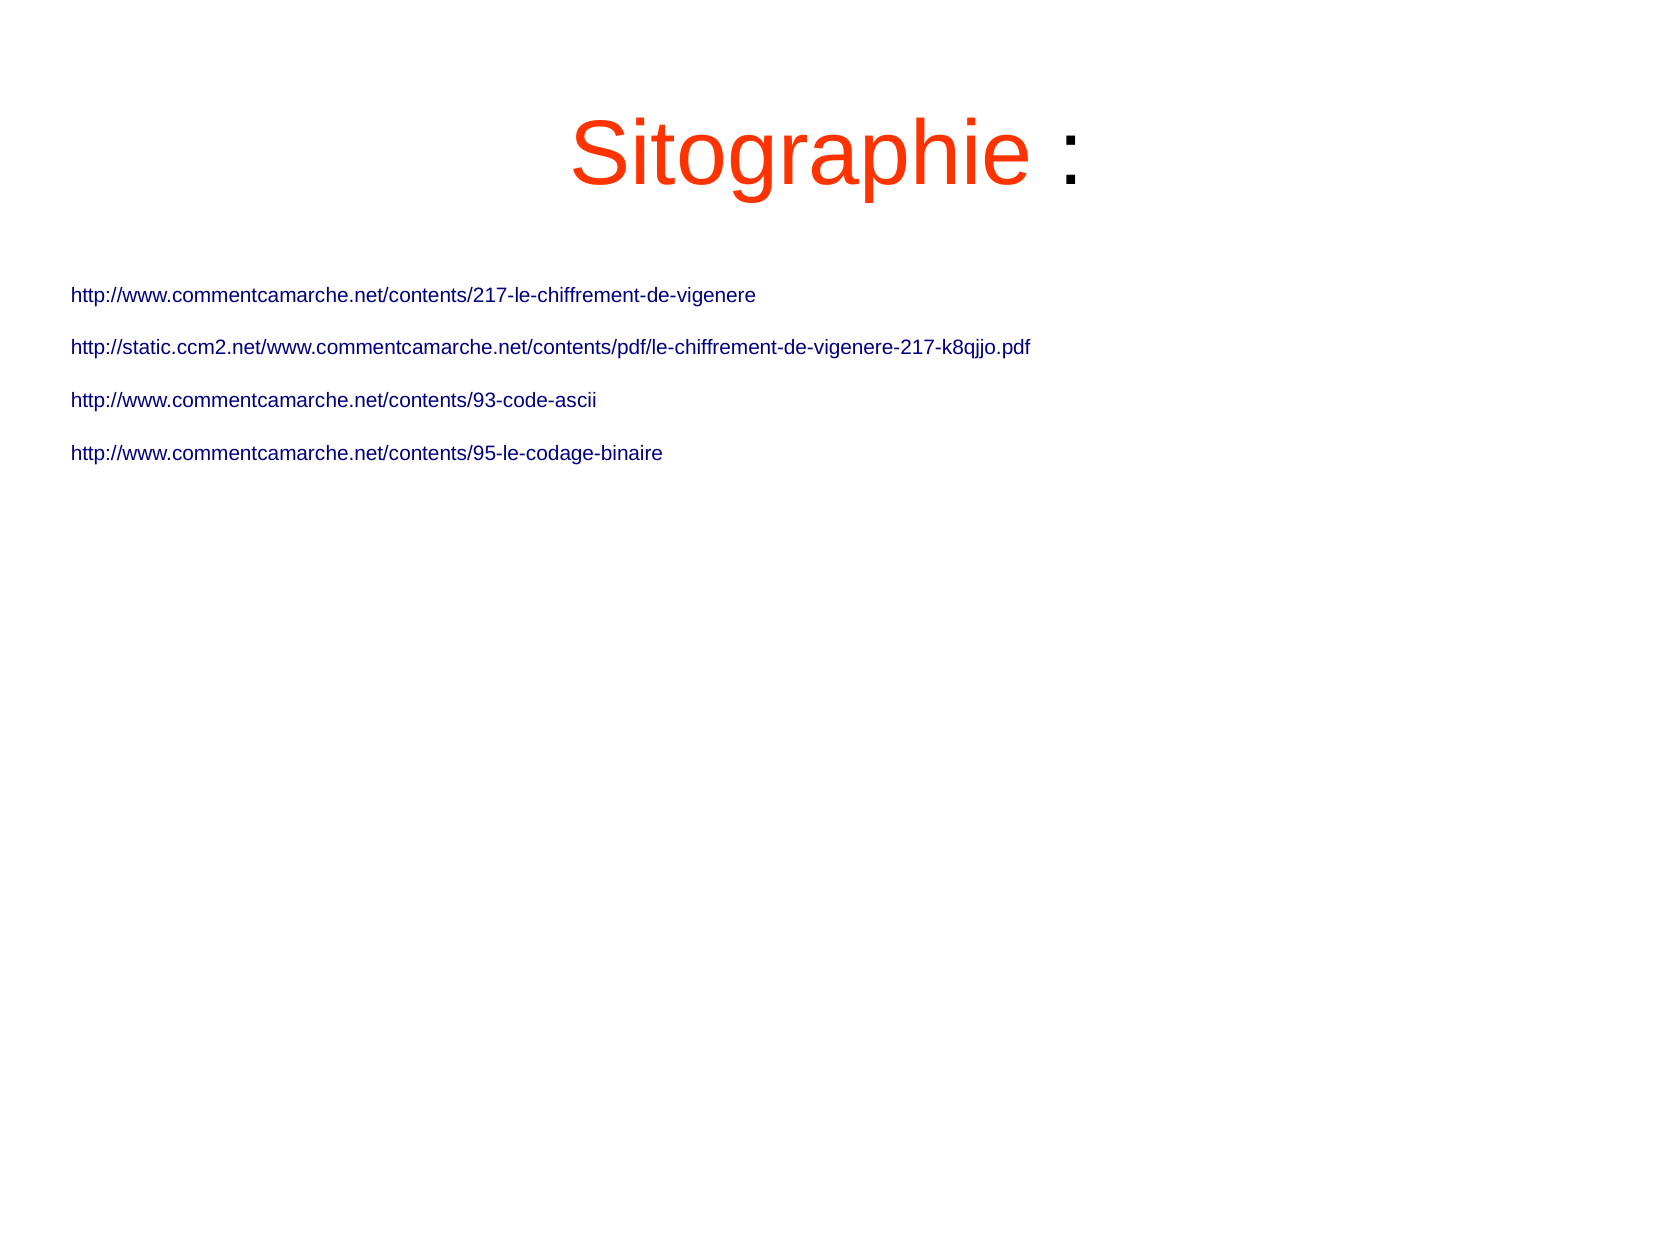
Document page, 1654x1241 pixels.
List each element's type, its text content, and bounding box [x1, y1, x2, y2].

title Sitographie : [82, 49, 1571, 257]
list http://www.commentcamarche.net/contents/217-le-chiffrement-de-vigenere http://static.ccm2.net/www.commentcamarche.net/contents/pdf/le-chiffrement-de-vigenere-217-k8qjjo.pdf http://www.commentcamarche.net/contents/93-code-ascii http://www.commentcamarche.net/contents/95-le-codage-binaire [70, 283, 1560, 1003]
